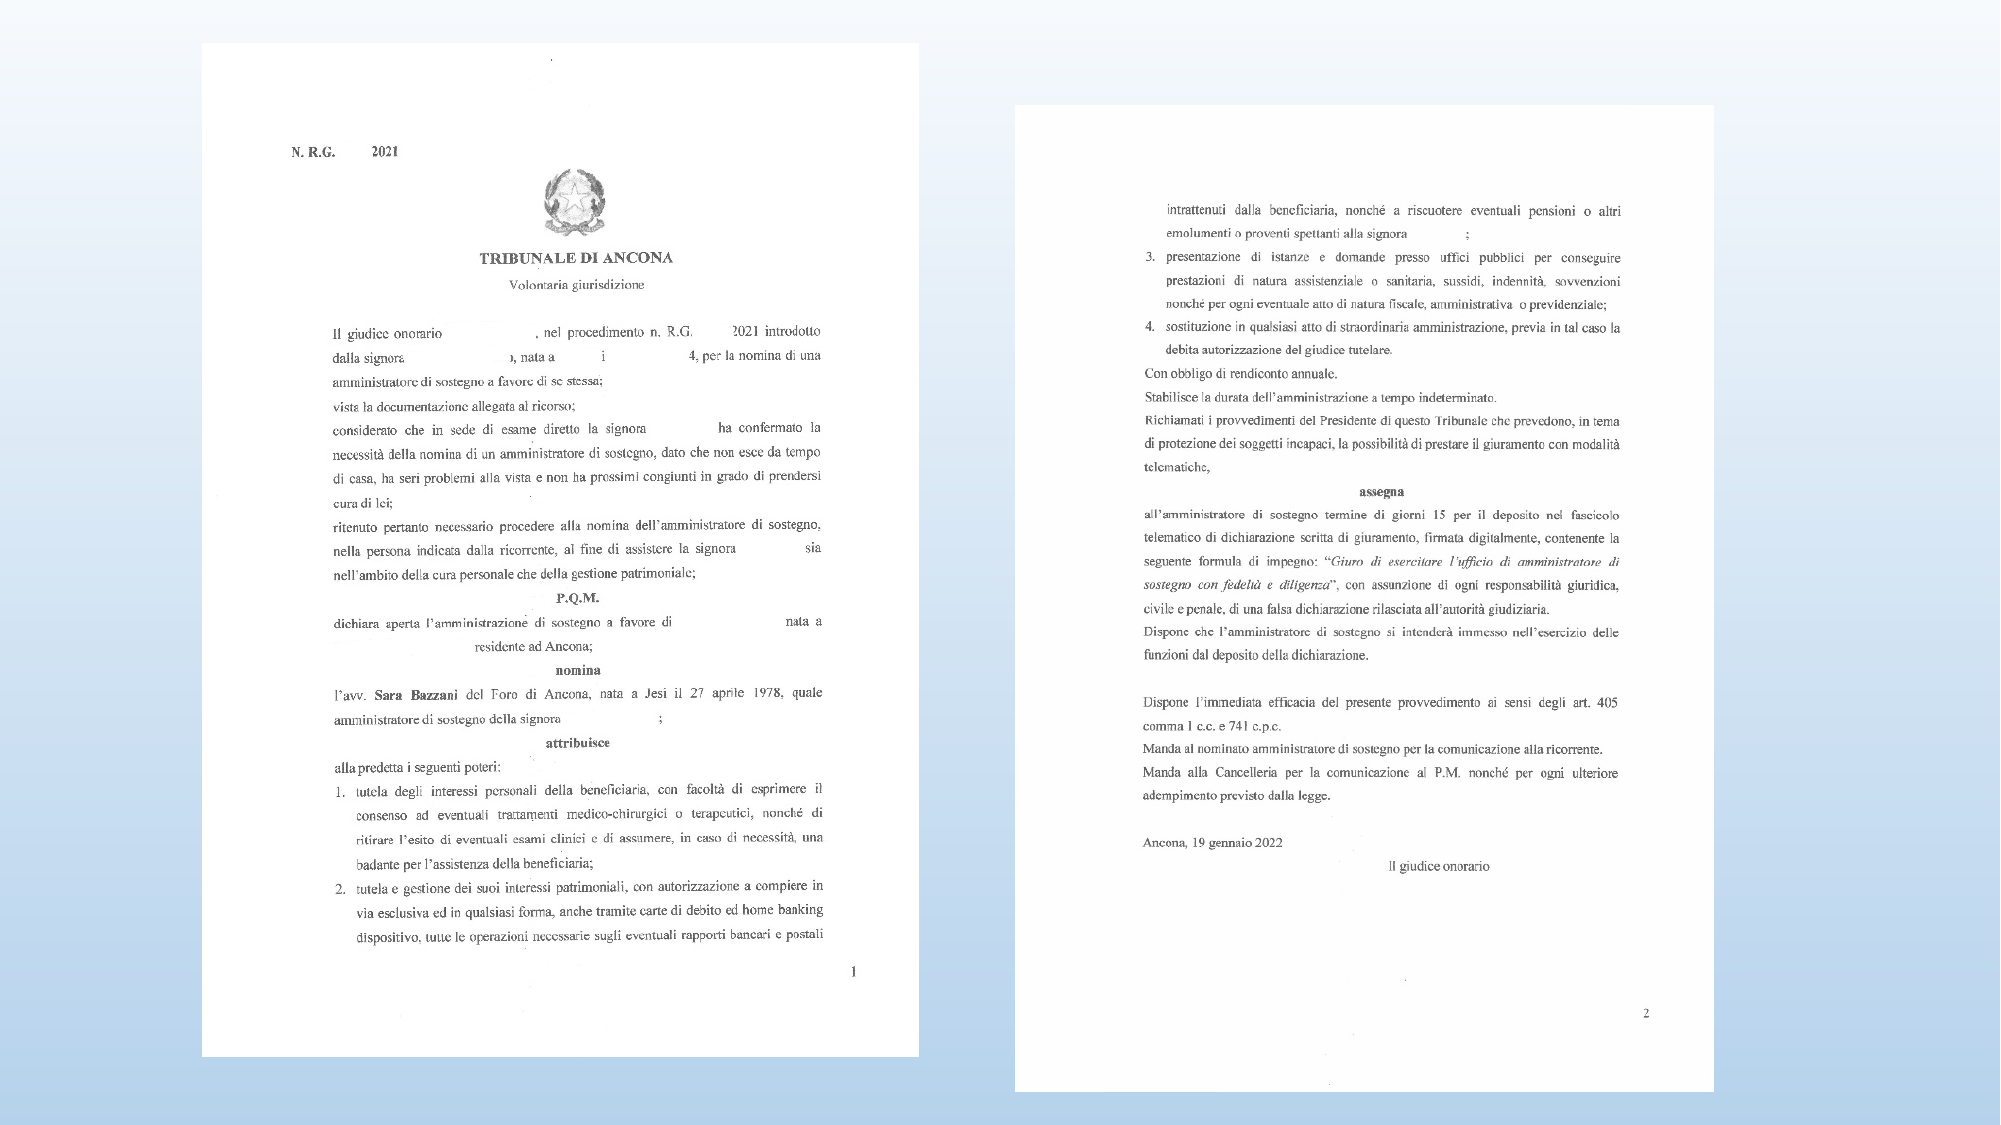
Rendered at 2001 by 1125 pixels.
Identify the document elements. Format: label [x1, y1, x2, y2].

picture [1015, 105, 1714, 1092]
picture [202, 43, 919, 1057]
